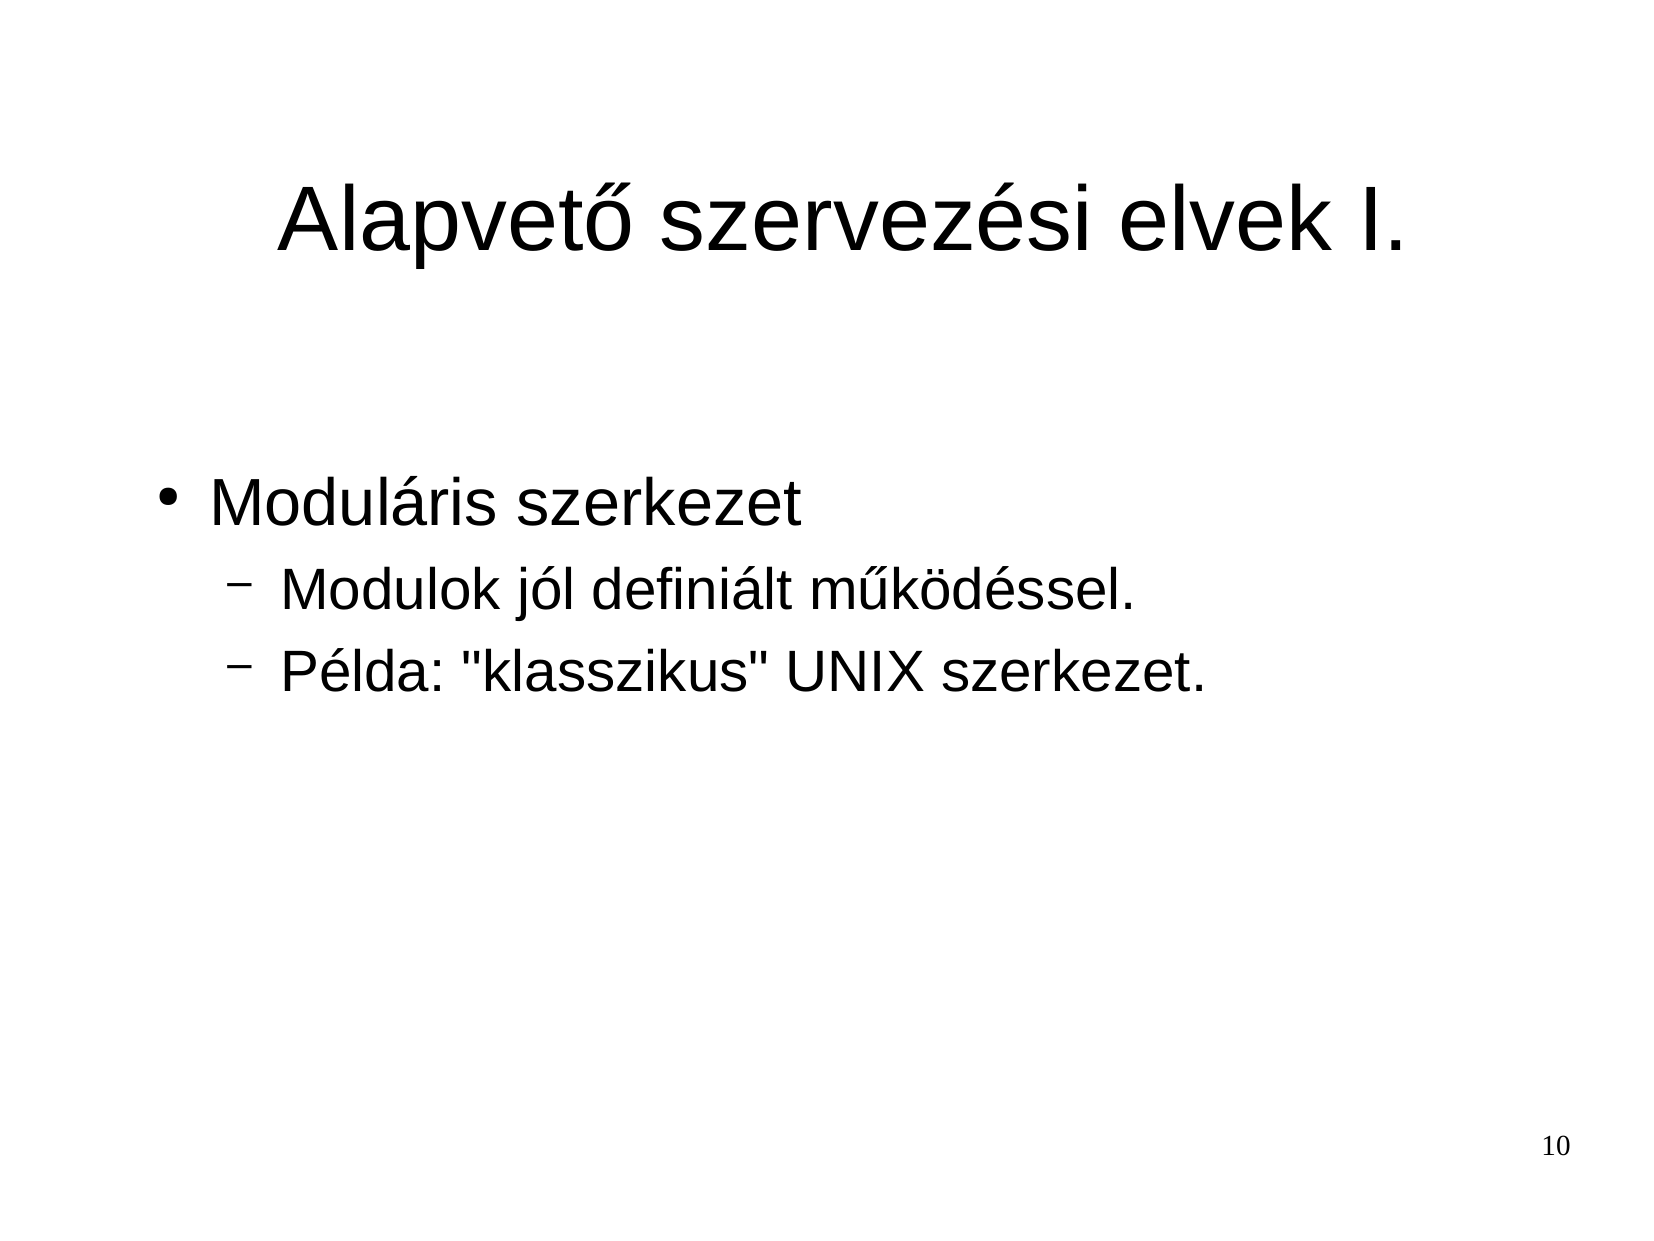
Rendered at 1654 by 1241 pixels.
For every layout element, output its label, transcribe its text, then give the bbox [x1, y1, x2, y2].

list Moduláris szerkezet Modulok jól definiált működéssel. Példa: "klasszikus" UNIX szerkezet. [124, 358, 1530, 1103]
title Alapvető szervezési elvek I. [124, 110, 1530, 317]
